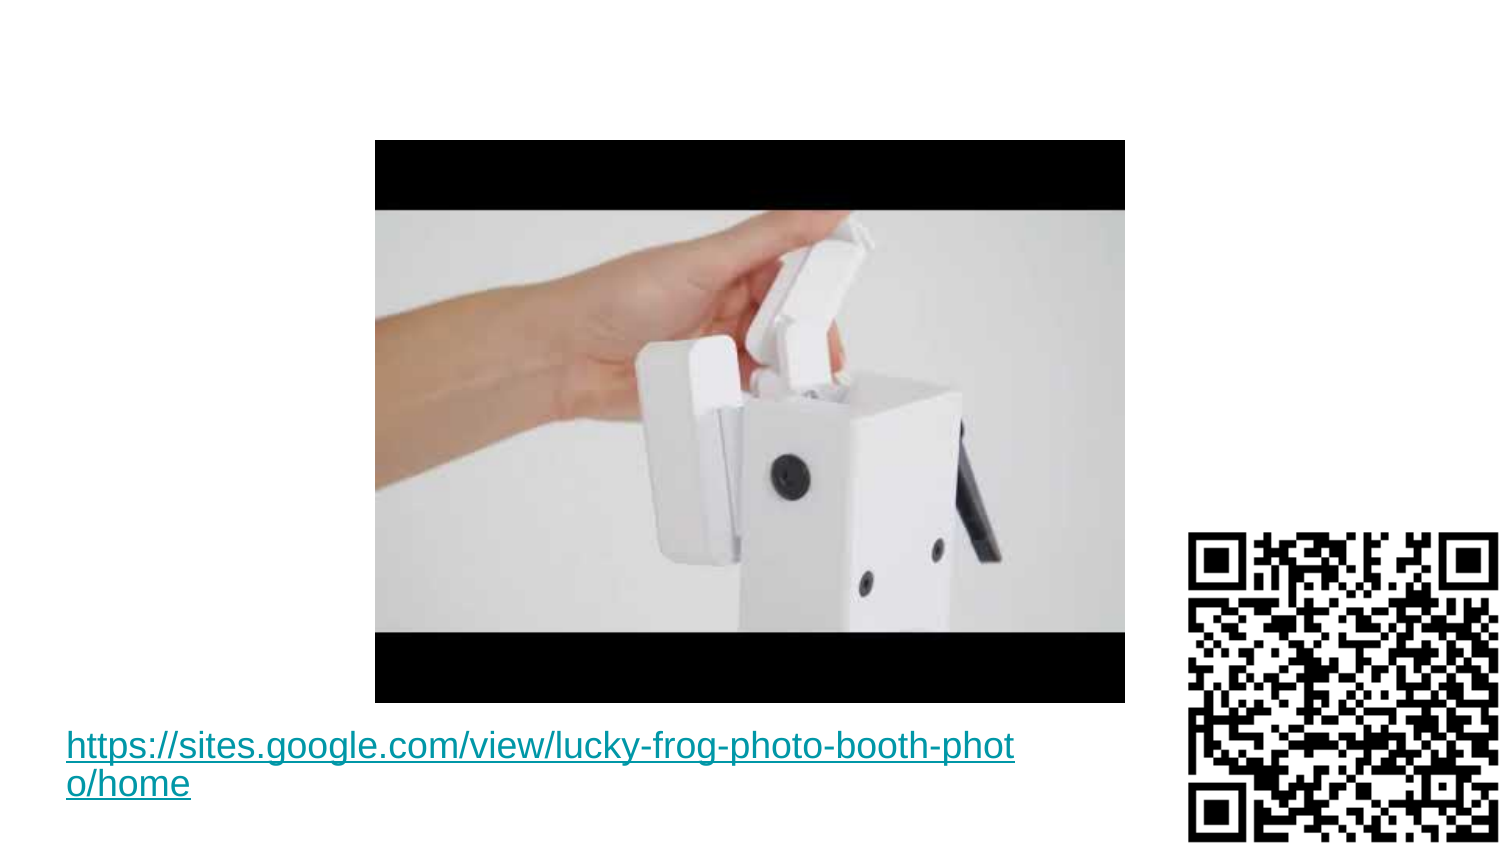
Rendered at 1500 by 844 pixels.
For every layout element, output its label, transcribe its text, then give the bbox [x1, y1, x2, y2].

picture [375, 140, 1125, 704]
picture [1187, 531, 1500, 844]
list https://sites.google.com/view/lucky-frog-photo-booth-photo/home [51, 694, 1036, 794]
